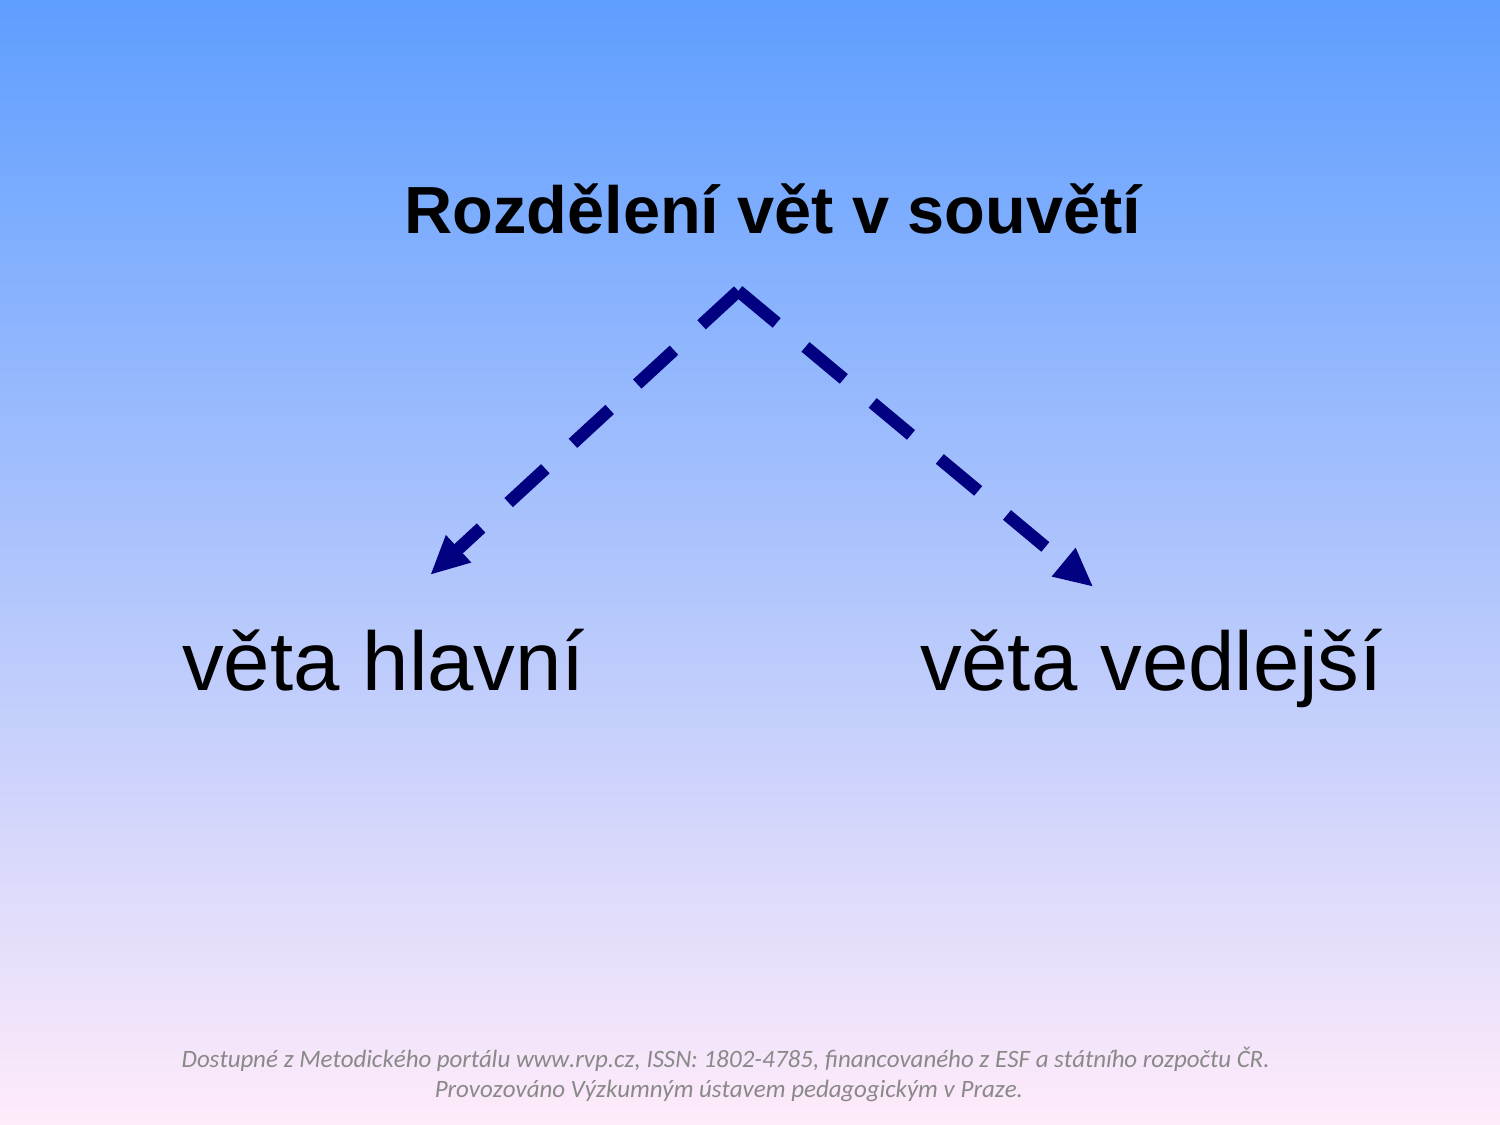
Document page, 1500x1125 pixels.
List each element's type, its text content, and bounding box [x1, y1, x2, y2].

text_box věta vedlejší [868, 609, 1436, 705]
title Rozdělení vět v souvětí [135, 90, 1411, 332]
text_box věta hlavní [100, 609, 668, 705]
text_box Dostupné z Metodického portálu www.rvp.cz, ISSN: 1802-4785, financovaného z ESF a státního rozpočtu ČR. Provozováno Výzkumným ústavem pedagogickým v Praze. [105, 1042, 1348, 1103]
